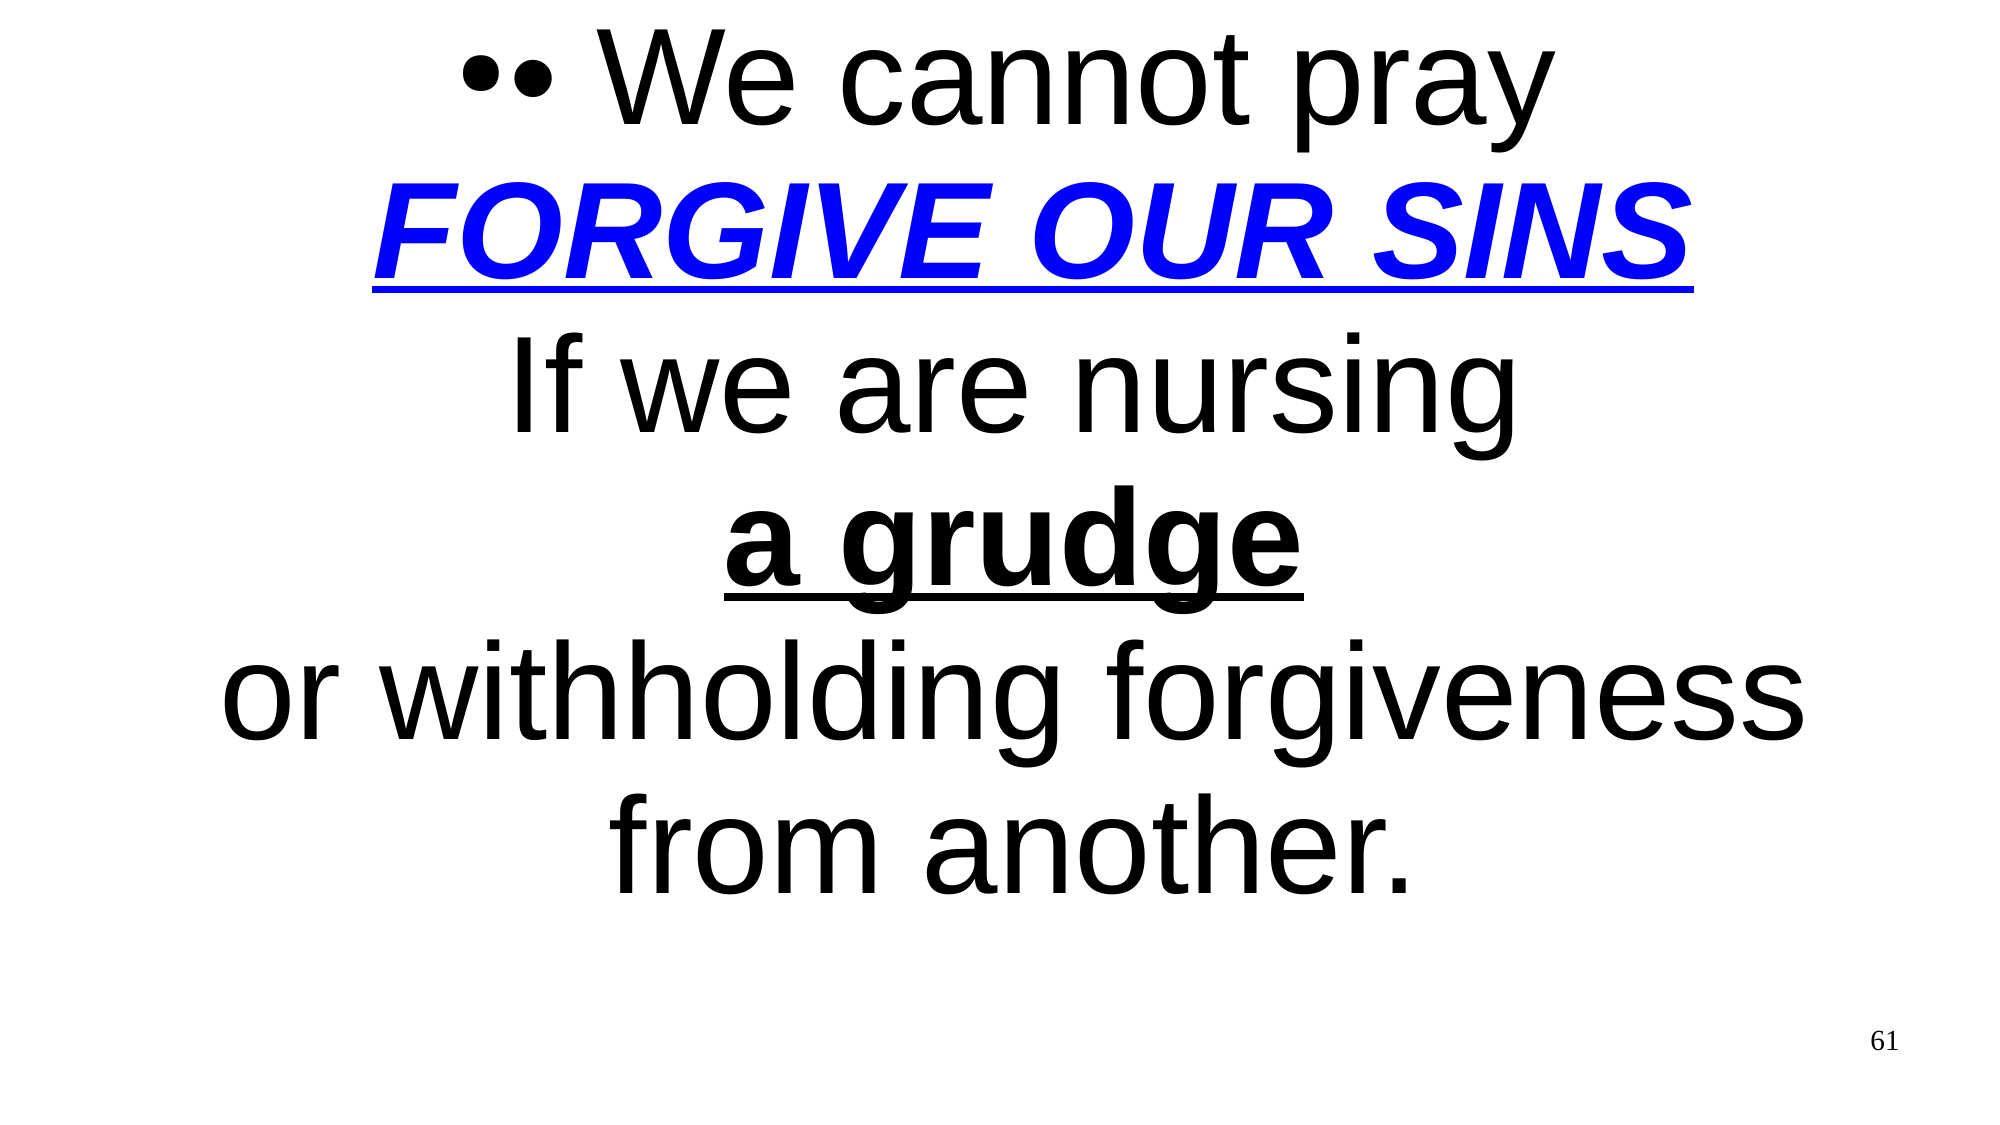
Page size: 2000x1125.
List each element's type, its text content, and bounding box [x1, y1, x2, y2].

list • We cannot pray FORGIVE OUR SINS If we are nursing a grudge or withholding forgiveness from another. [0, 0, 1996, 1123]
